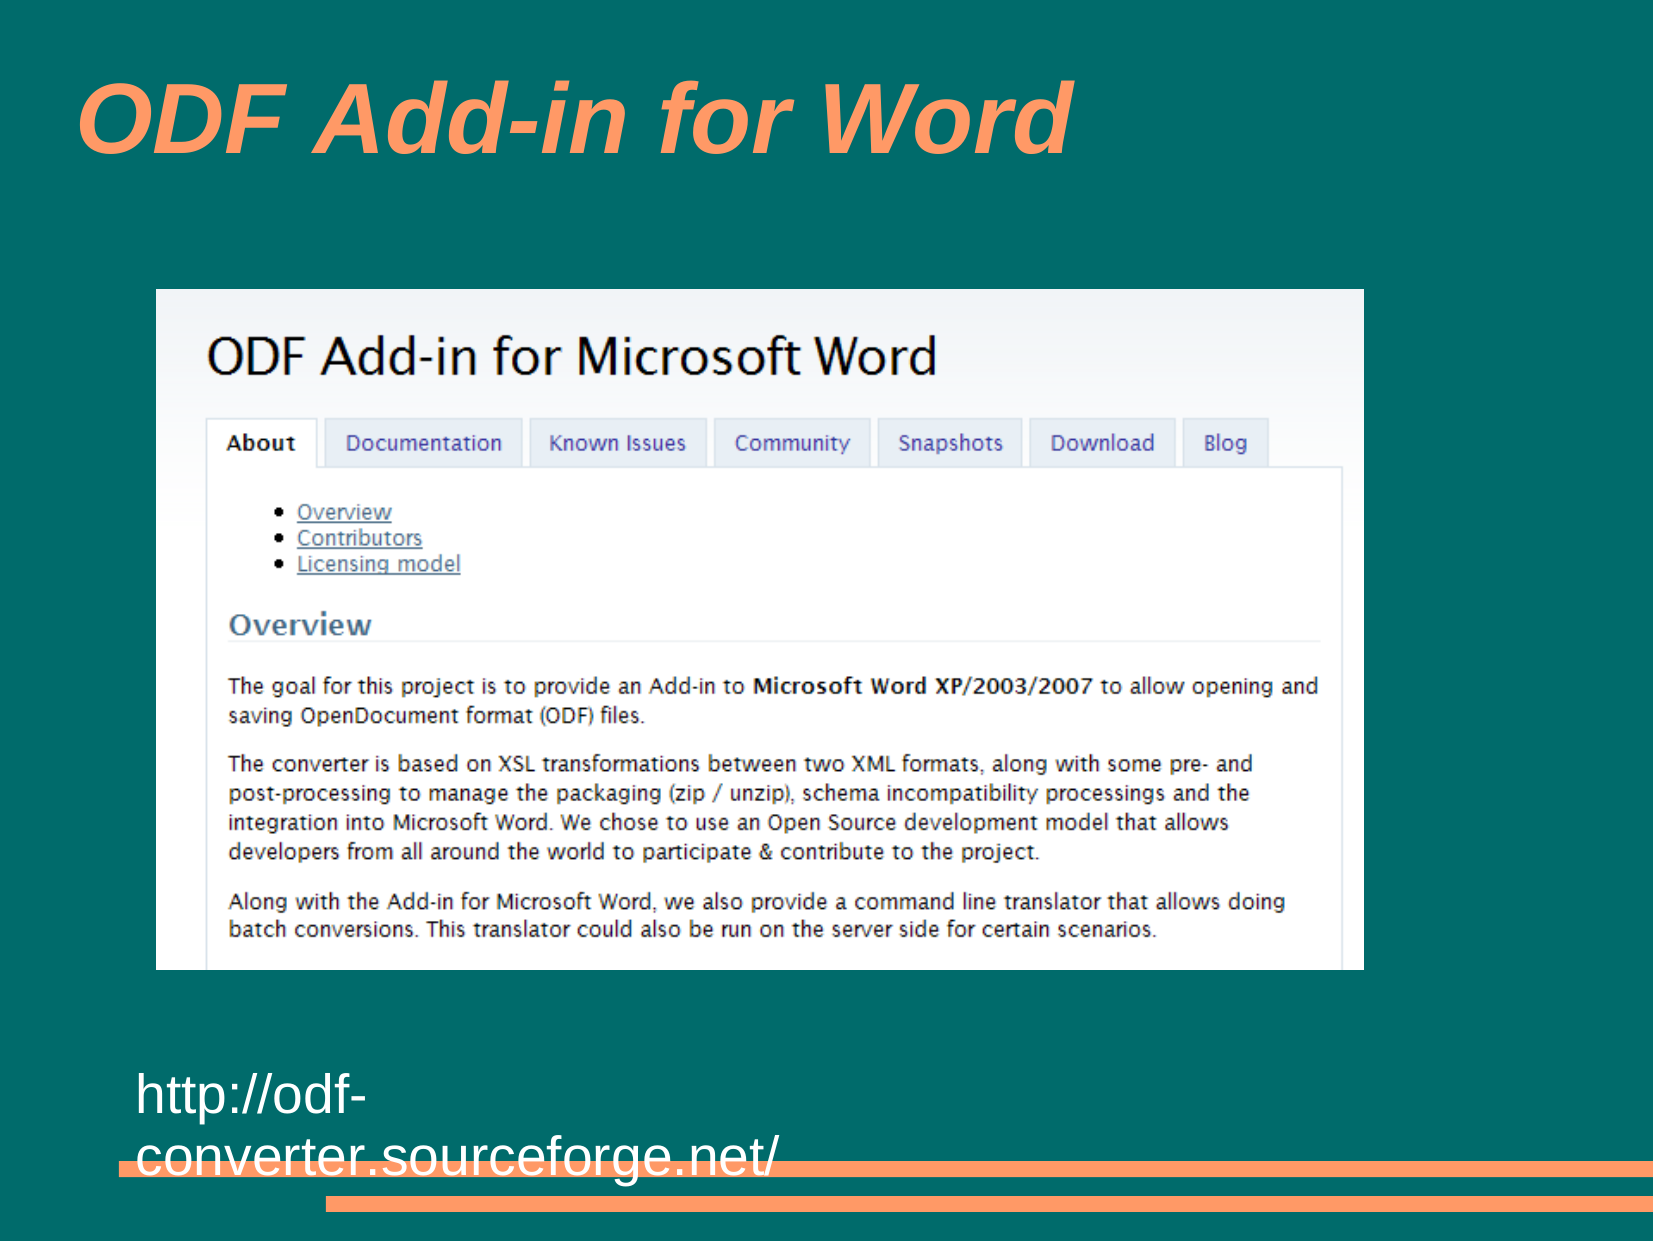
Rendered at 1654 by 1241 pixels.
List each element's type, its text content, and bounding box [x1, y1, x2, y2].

text_box http://odf-converter.sourceforge.net/ [135, 1063, 1013, 1186]
picture [156, 289, 1364, 970]
title ODF Add-in for Word [75, 15, 1576, 223]
